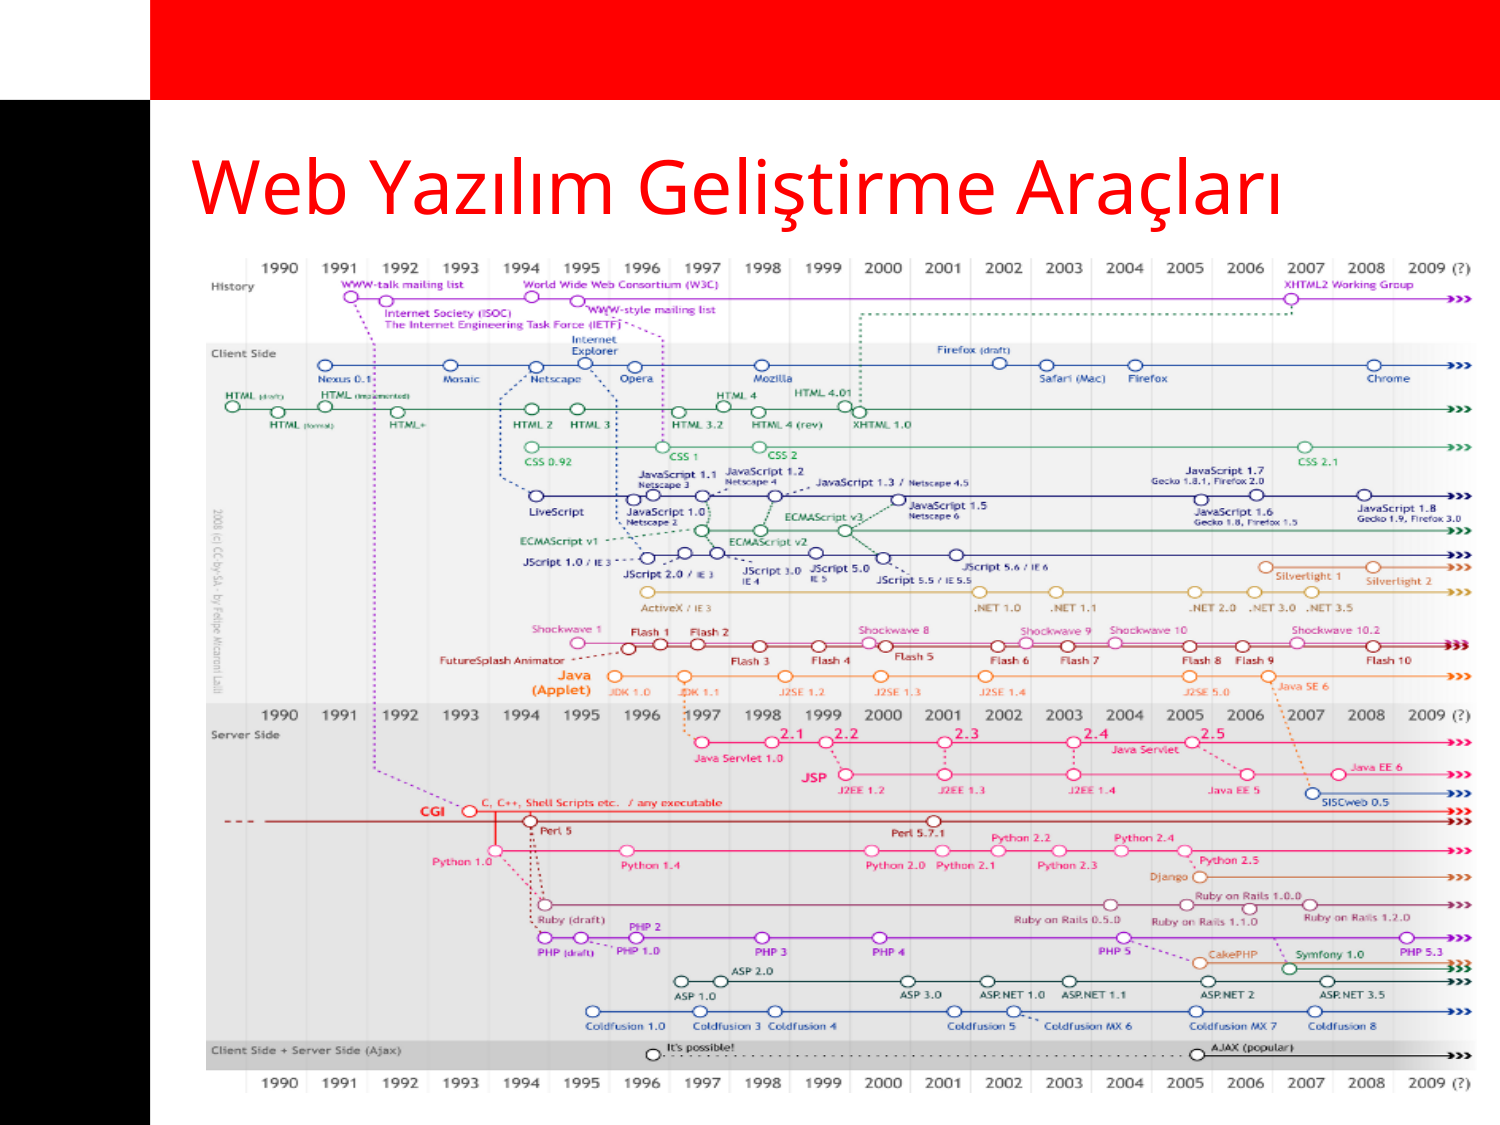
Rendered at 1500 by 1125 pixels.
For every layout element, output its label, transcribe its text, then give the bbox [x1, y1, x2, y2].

picture [206, 258, 1477, 1093]
title Web Yazılım Geliştirme Araçları [177, 103, 1388, 266]
